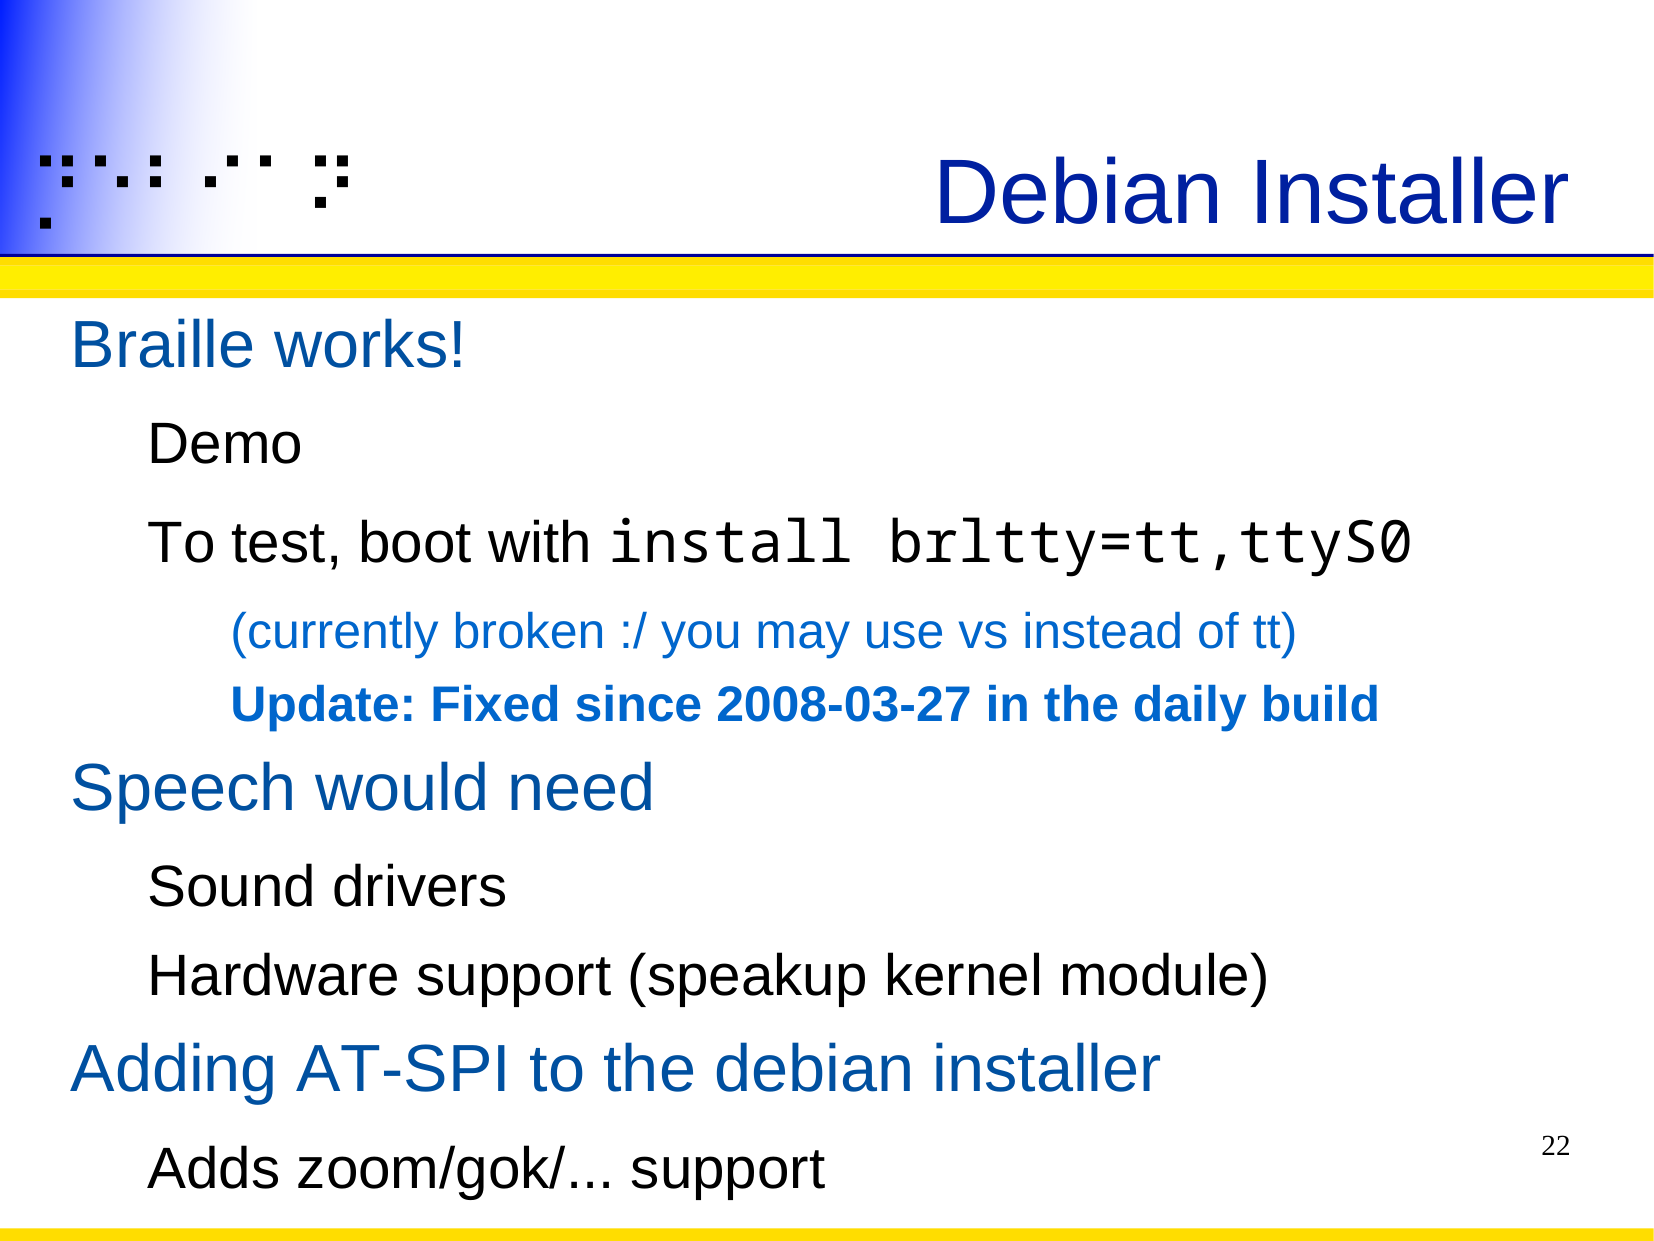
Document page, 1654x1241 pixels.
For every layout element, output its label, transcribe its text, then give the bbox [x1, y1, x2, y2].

title Debian Installer [372, 126, 1571, 257]
list Braille works! Demo To test, boot with install brltty=tt,ttyS0 (currently broken :/ you may use vs instead of tt) Update: Fixed since 2008-03-27 in the daily build Speech would need Sound drivers Hardware support (speakup kernel module) Adding AT-SPI to the debian installer Adds zoom/gok/... support [53, 307, 1613, 1192]
